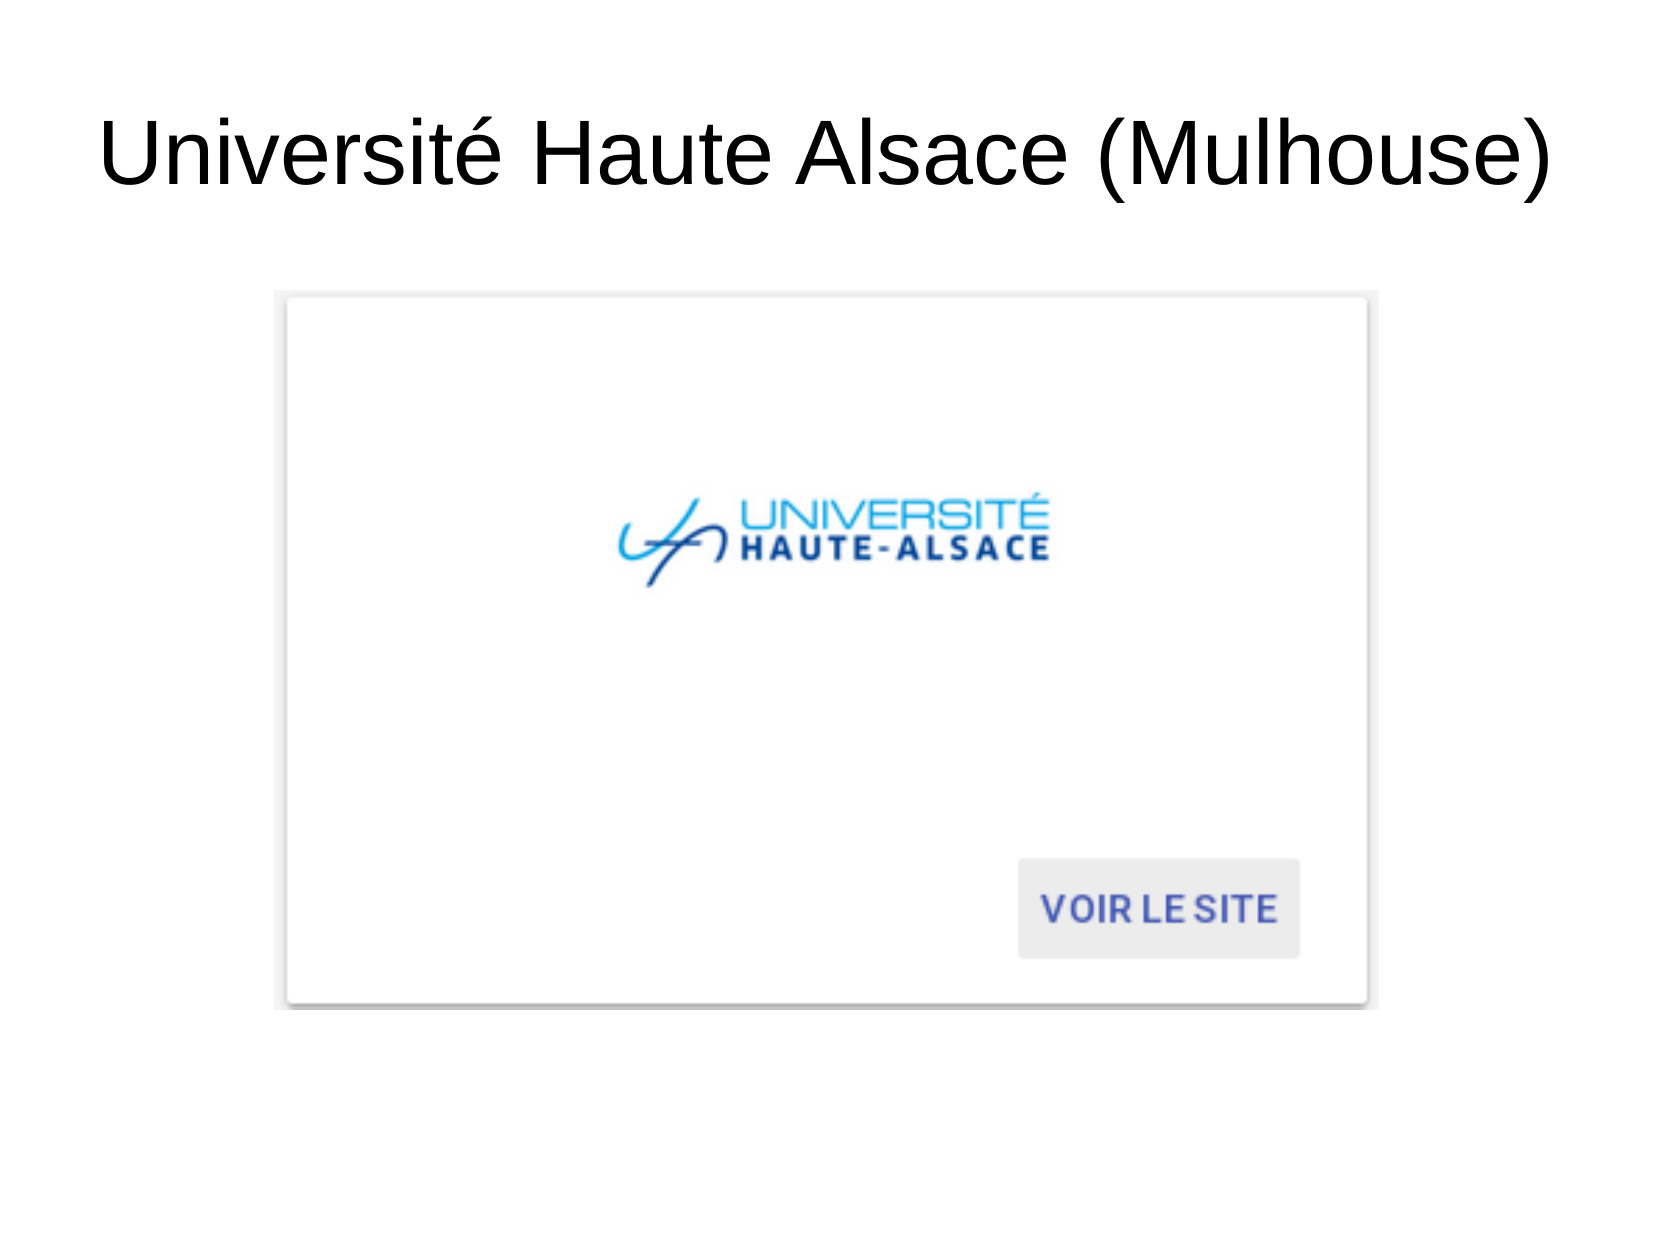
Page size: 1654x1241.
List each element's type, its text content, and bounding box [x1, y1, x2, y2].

picture [274, 290, 1379, 1010]
title Université Haute Alsace (Mulhouse) [82, 49, 1571, 257]
